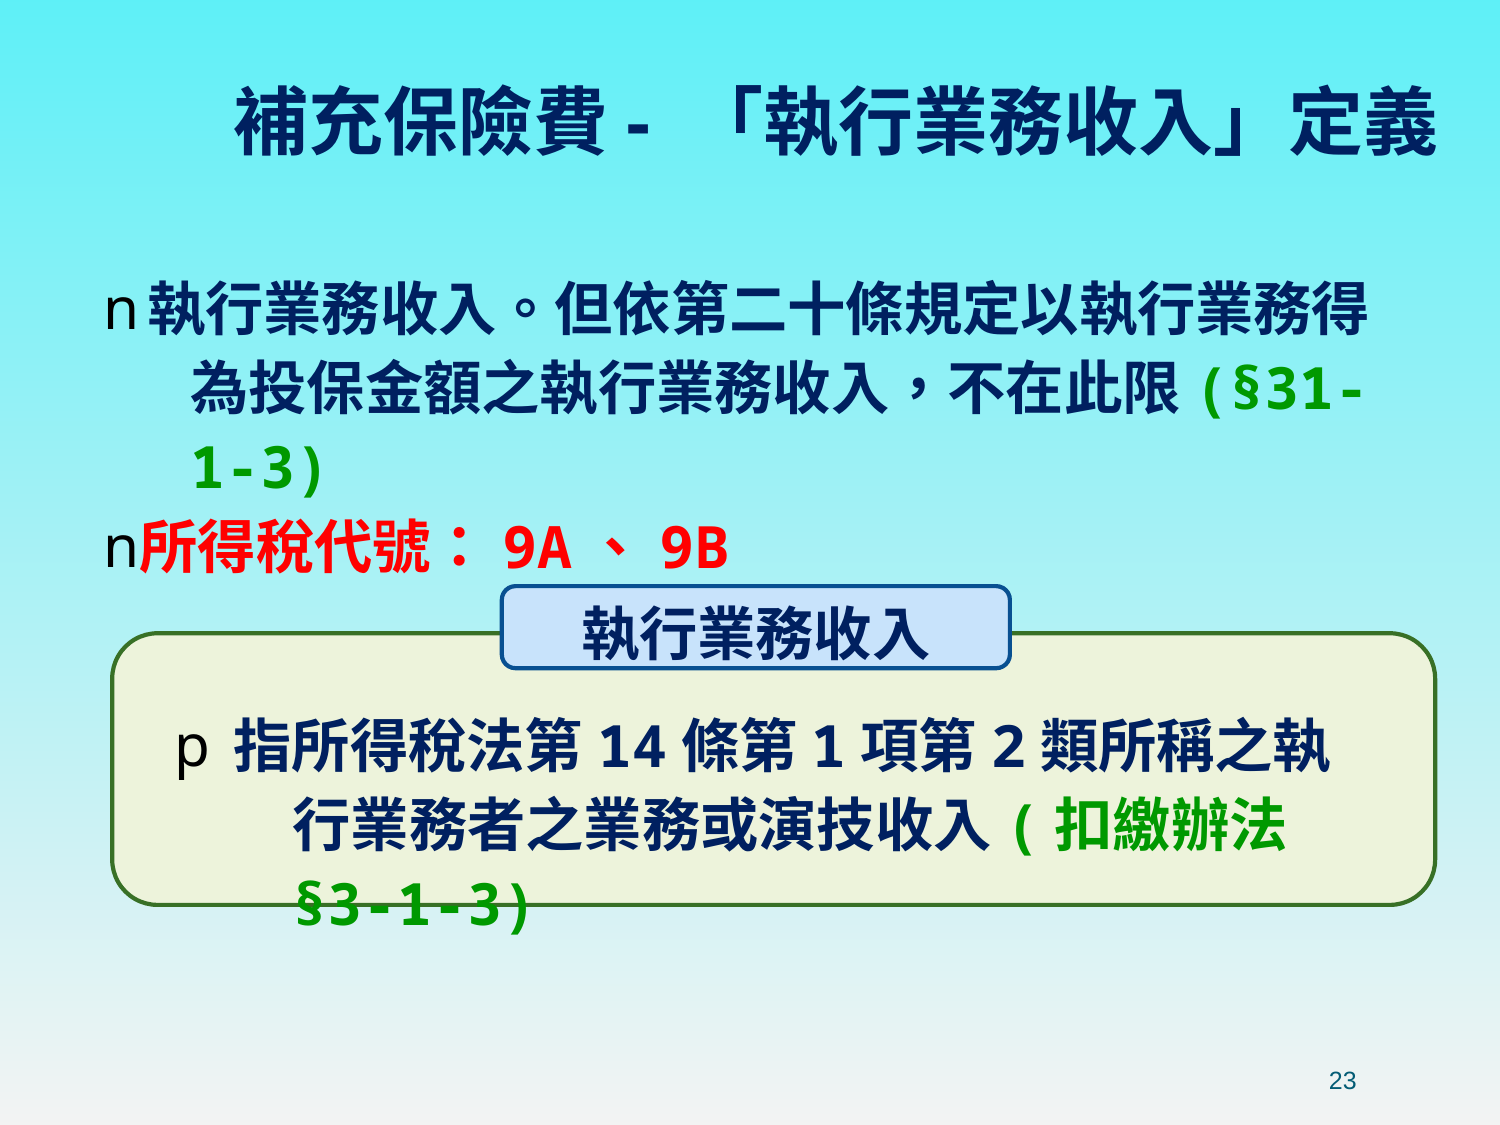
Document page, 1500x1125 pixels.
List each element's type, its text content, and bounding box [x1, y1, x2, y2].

text_box 執行業務收入。但依第二十條規定以執行業務得為投保金額之執行業務收入，不在此限(§31-1-3) 所得稅代號：9A、9B [88, 255, 1436, 511]
text_box 執行業務收入 [501, 586, 1010, 669]
text_box [112, 633, 1436, 905]
text_box 指所得稅法第14條第1項第2類所稱之執行業務者之業務或演技收入(扣繳辦法§3-1-3) [159, 692, 1400, 882]
text_box [305, 898, 314, 905]
text_box 補充保險費- 「執行業務收入」定義 [219, 55, 1459, 185]
text_box 23 [1328, 1034, 1454, 1095]
